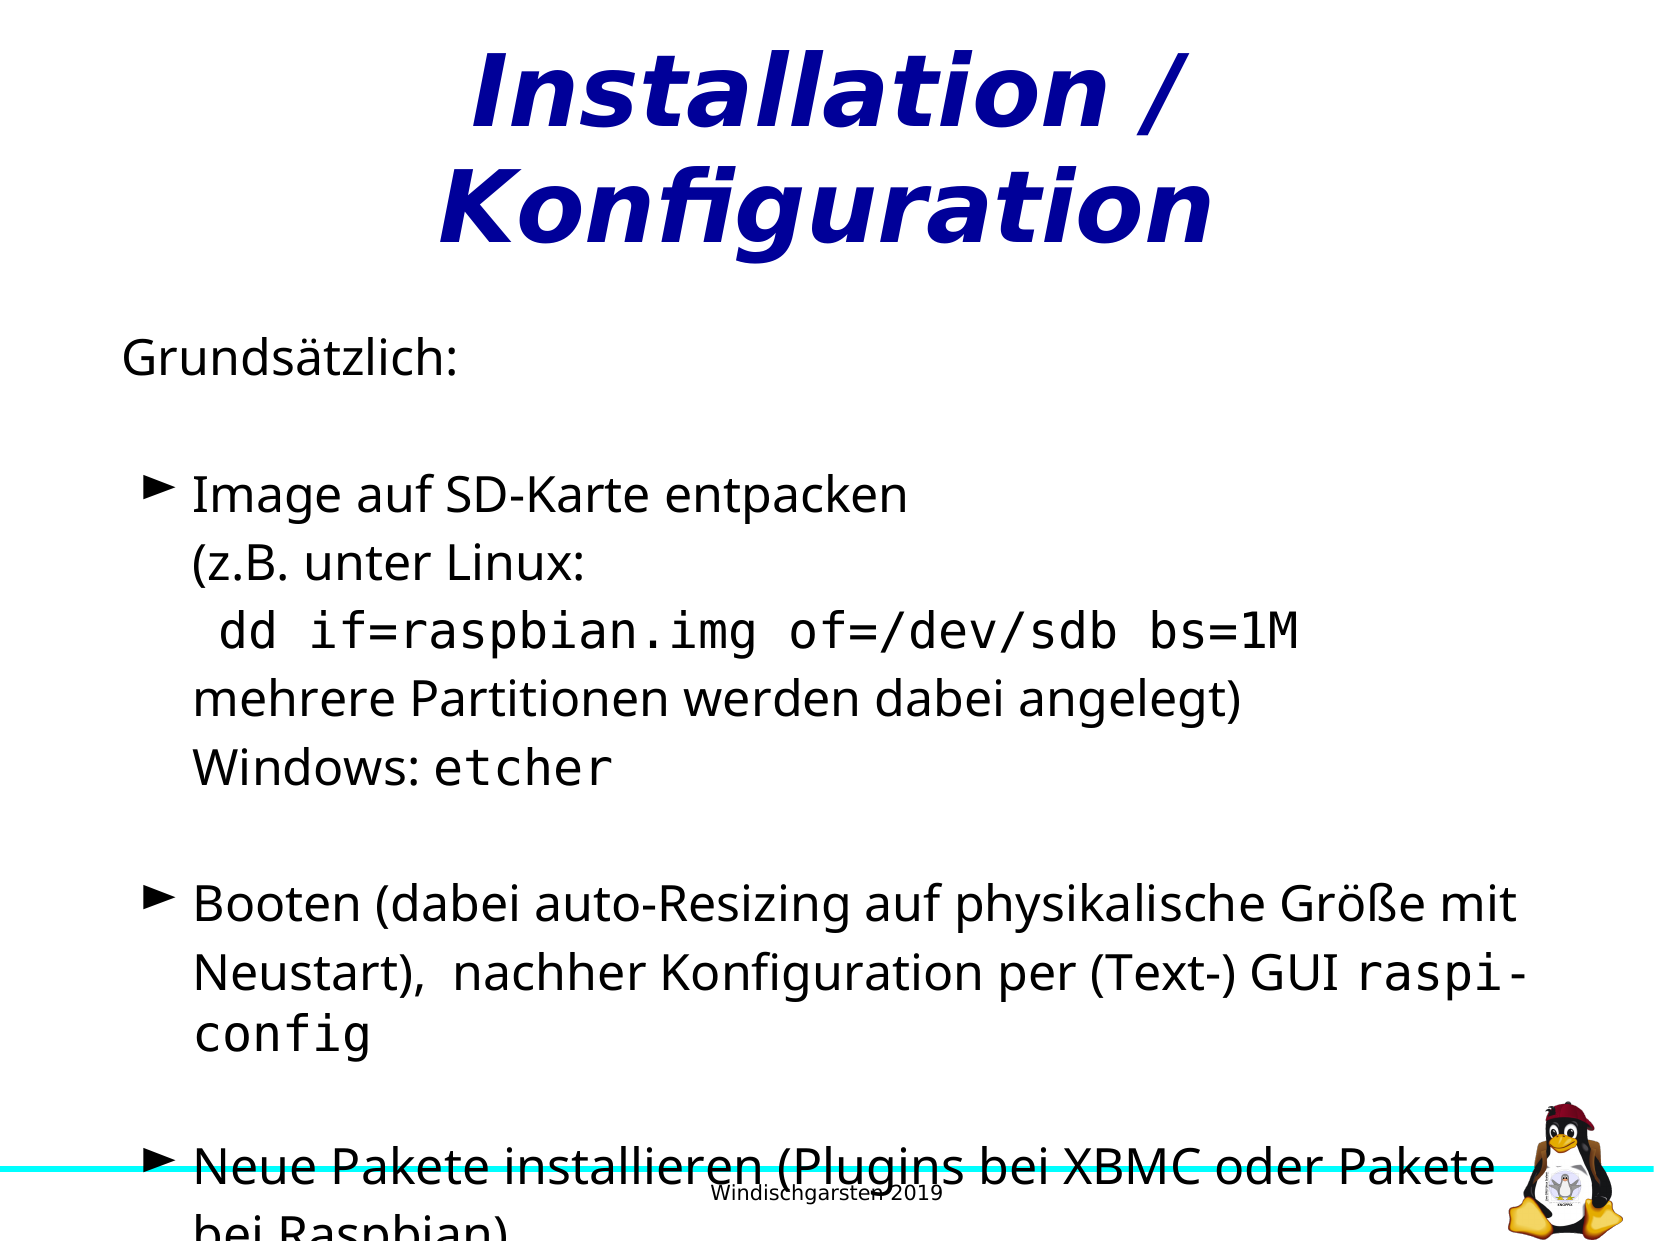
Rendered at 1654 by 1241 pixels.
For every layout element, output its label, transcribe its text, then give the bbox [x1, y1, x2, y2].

title Installation / Konfiguration [121, 33, 1534, 267]
picture [1505, 1100, 1625, 1241]
list Grundsätzlich: Image auf SD-Karte entpacken (z.B. unter Linux: dd if=raspbian.img of=/dev/sdb bs=1M mehrere Partitionen werden dabei angelegt) Windows: etcher Booten (dabei auto-Resizing auf physikalische Größe mit Neustart), nachher Konfiguration per (Text-) GUI raspi-config Neue Pakete installieren (Plugins bei XBMC oder Pakete bei Raspbian) [121, 322, 1561, 1181]
